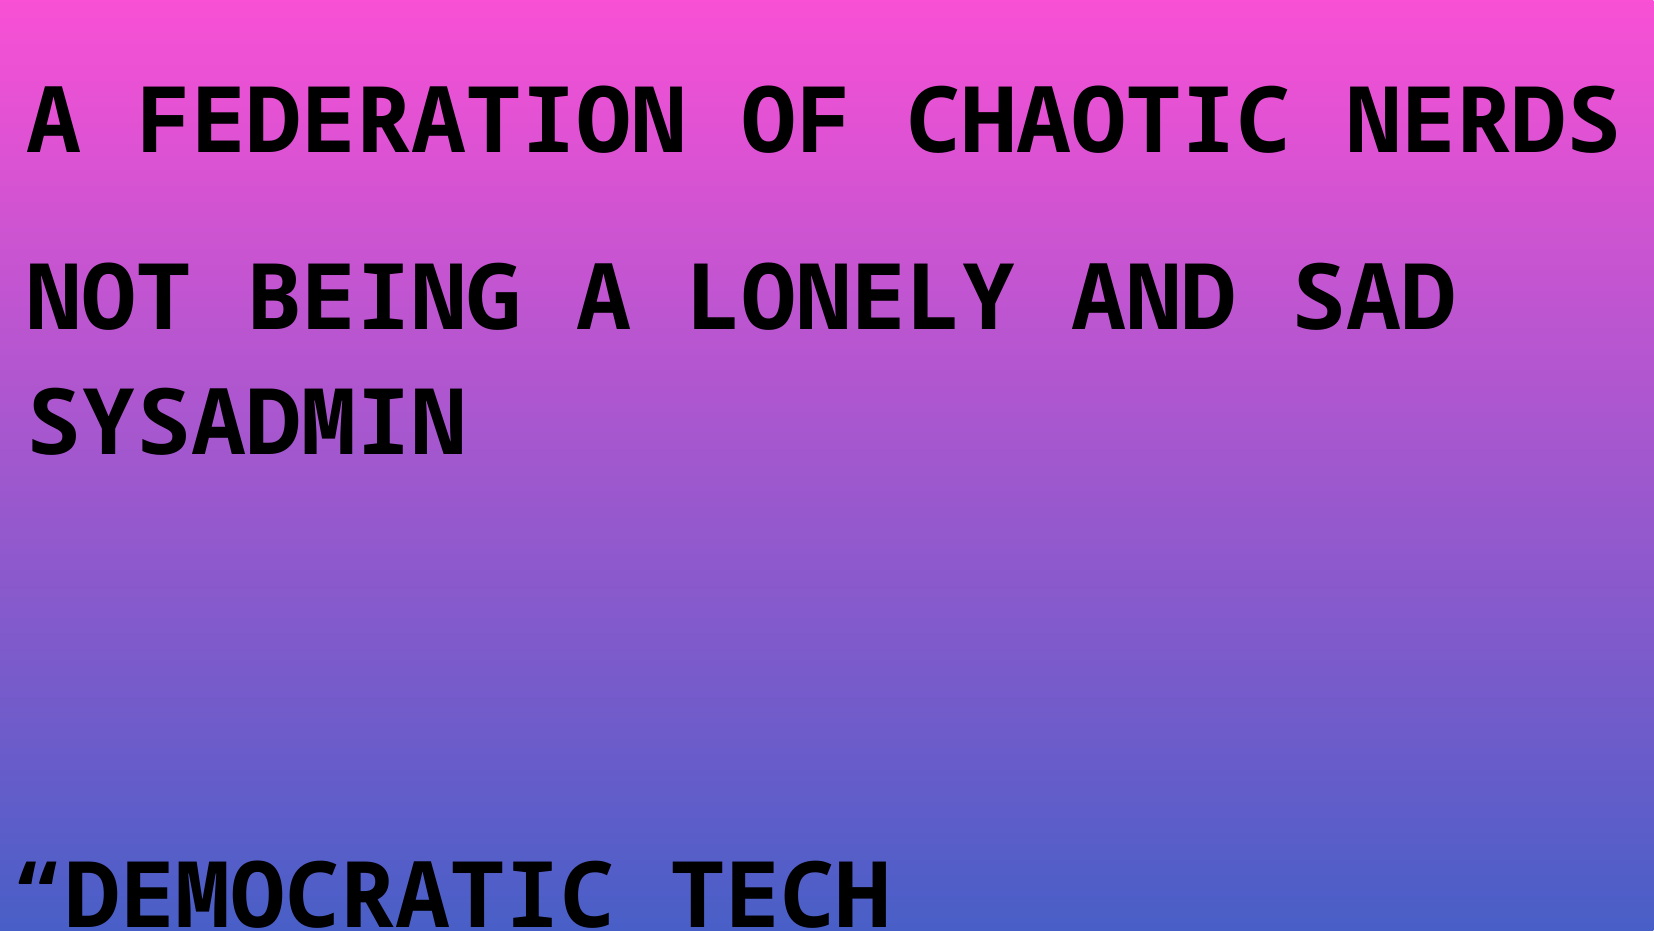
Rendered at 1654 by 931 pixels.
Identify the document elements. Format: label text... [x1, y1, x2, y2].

text_box A FEDERATION OF CHAOTIC NERDS [11, 47, 1376, 155]
text_box NOT BEING A LONELY AND SAD SYSADMIN [11, 224, 1654, 373]
text_box “DEMOCRATIC TECH COLLECTIVES” [0, 822, 1388, 931]
